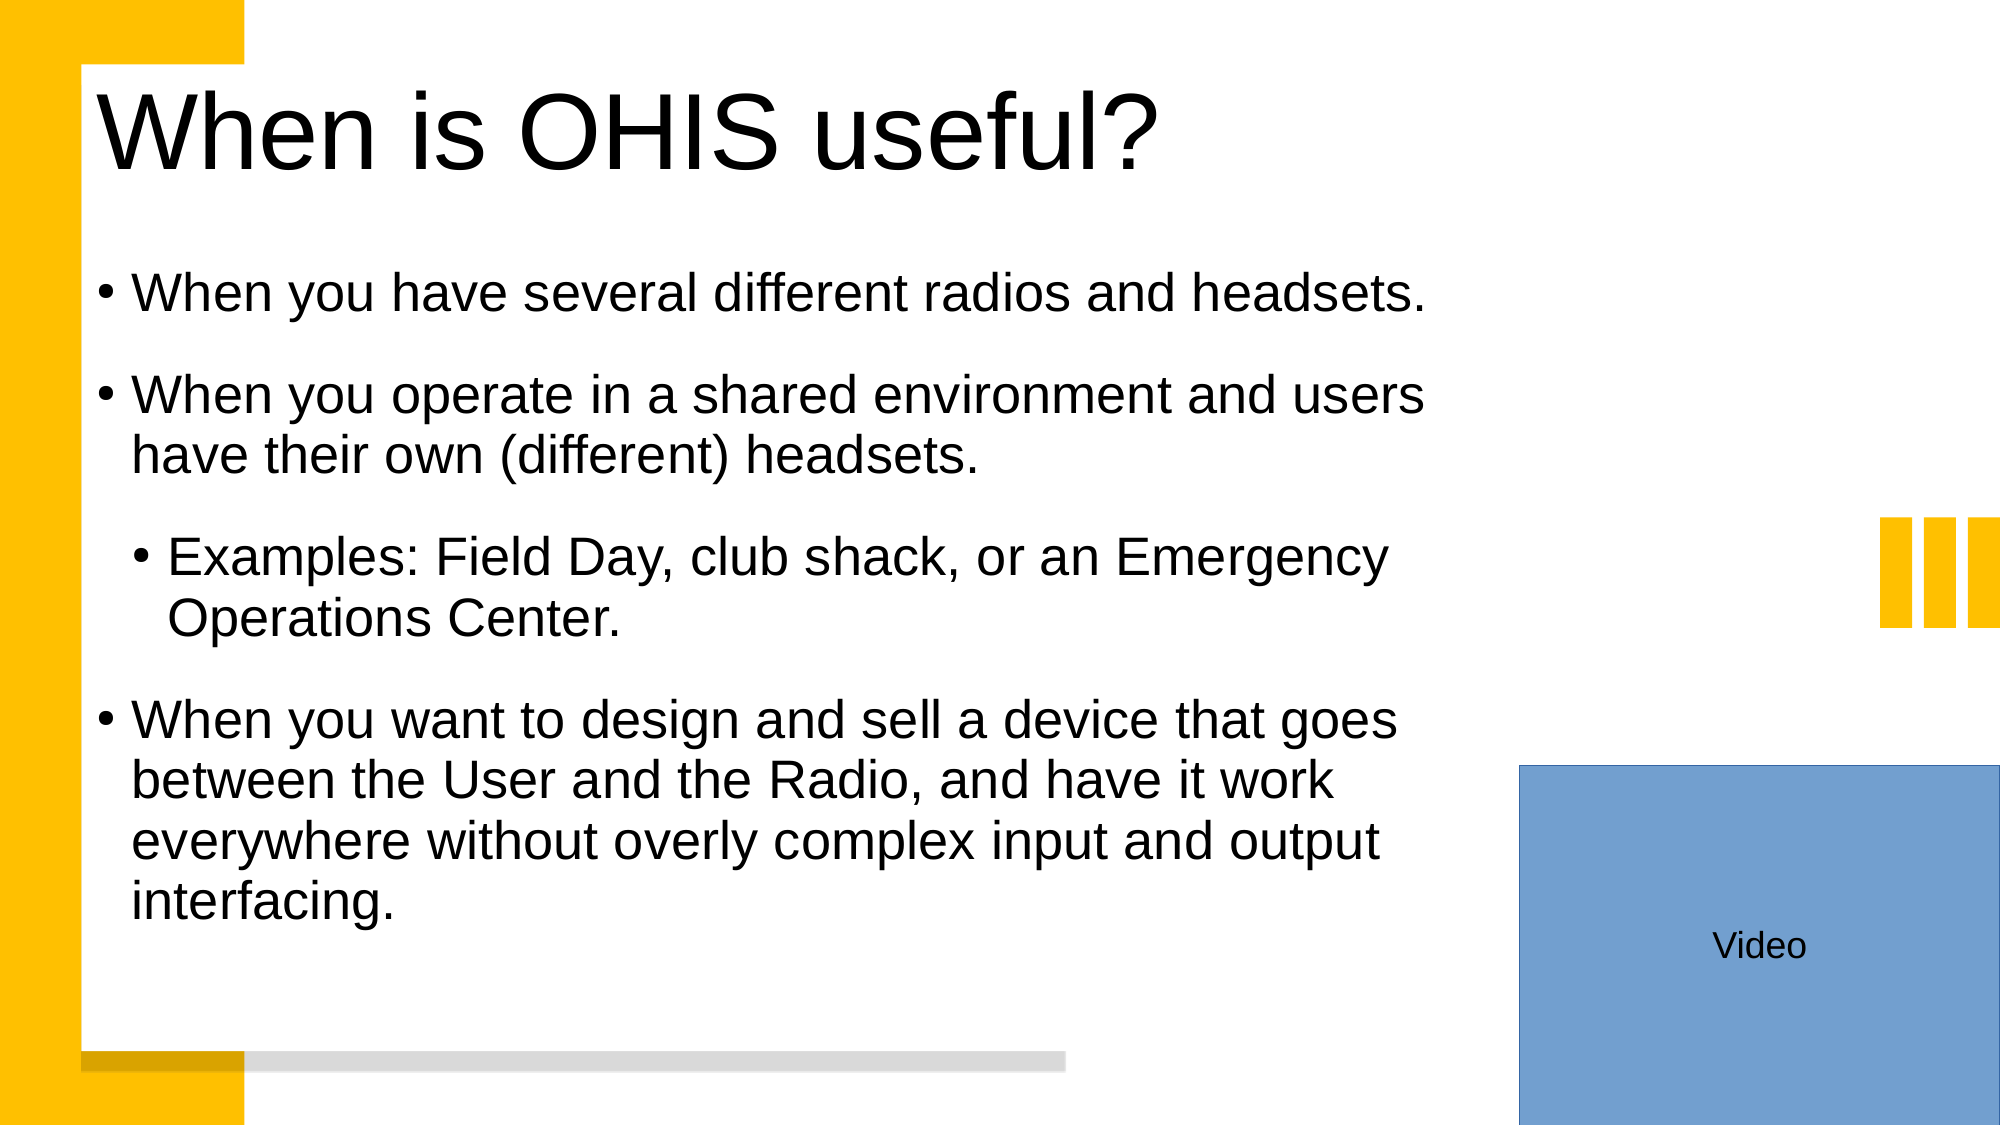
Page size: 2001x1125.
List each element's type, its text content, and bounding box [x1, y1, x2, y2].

text_box Video [1519, 765, 2000, 1125]
text_box When you have several different radios and headsets. When you operate in a shared environment and users have their own (different) headsets. Examples: Field Day, club shack, or an Emergency Operations Center. When you want to design and sell a device that goes between the User and the Radio, and have it work everywhere without overly complex input and output interfacing. [81, 254, 1516, 1041]
text_box [0, 0, 2000, 1125]
text_box When is OHIS useful? [81, 64, 1921, 201]
